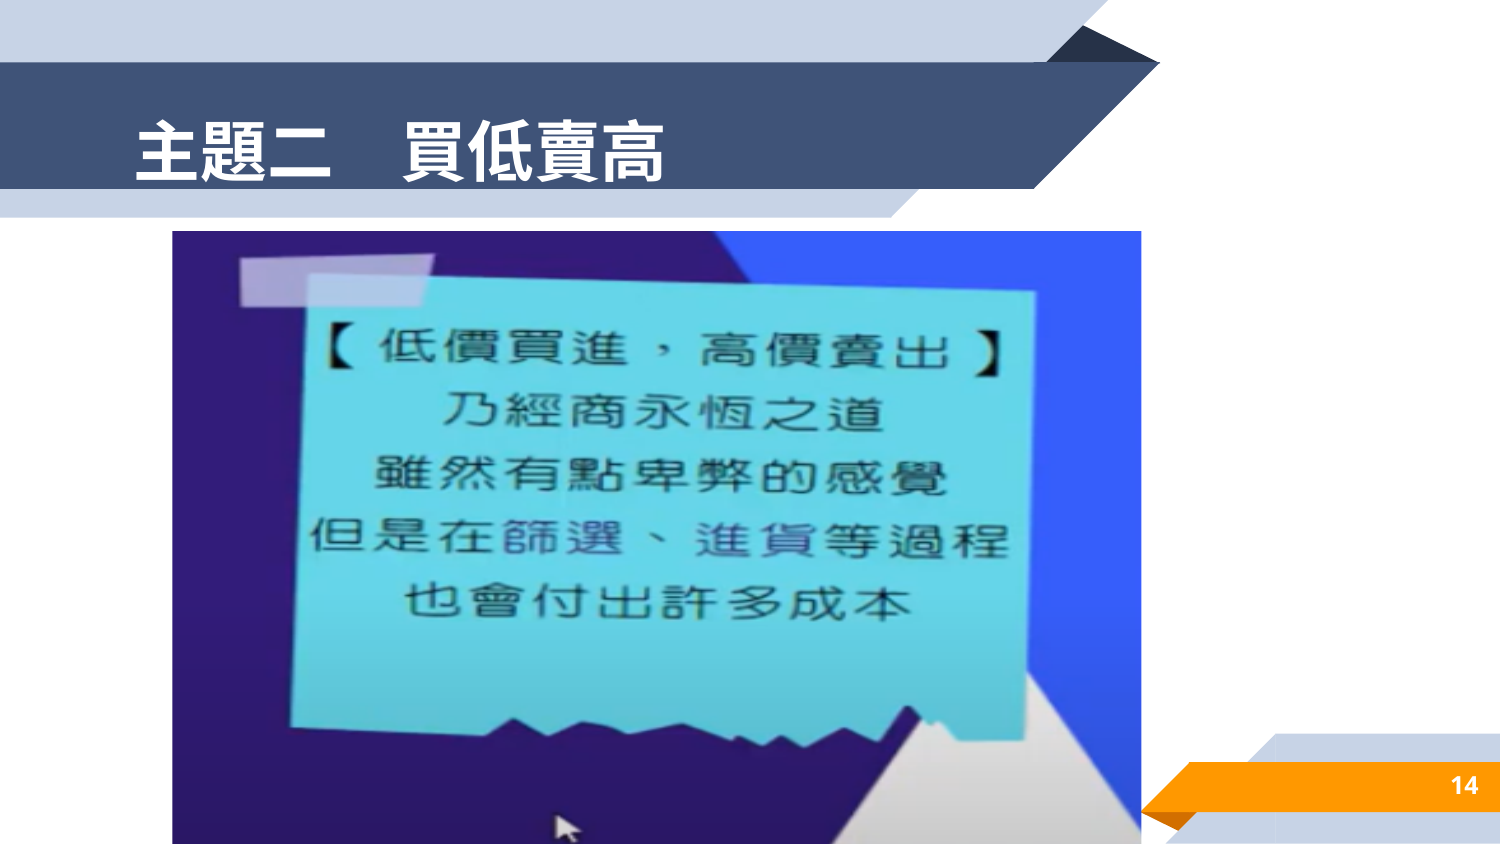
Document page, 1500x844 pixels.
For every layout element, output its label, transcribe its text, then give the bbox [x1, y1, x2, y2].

title 主題二 買低賣高 [133, 64, 997, 190]
picture [172, 231, 1142, 844]
slide_number <編號> [1249, 760, 1494, 813]
